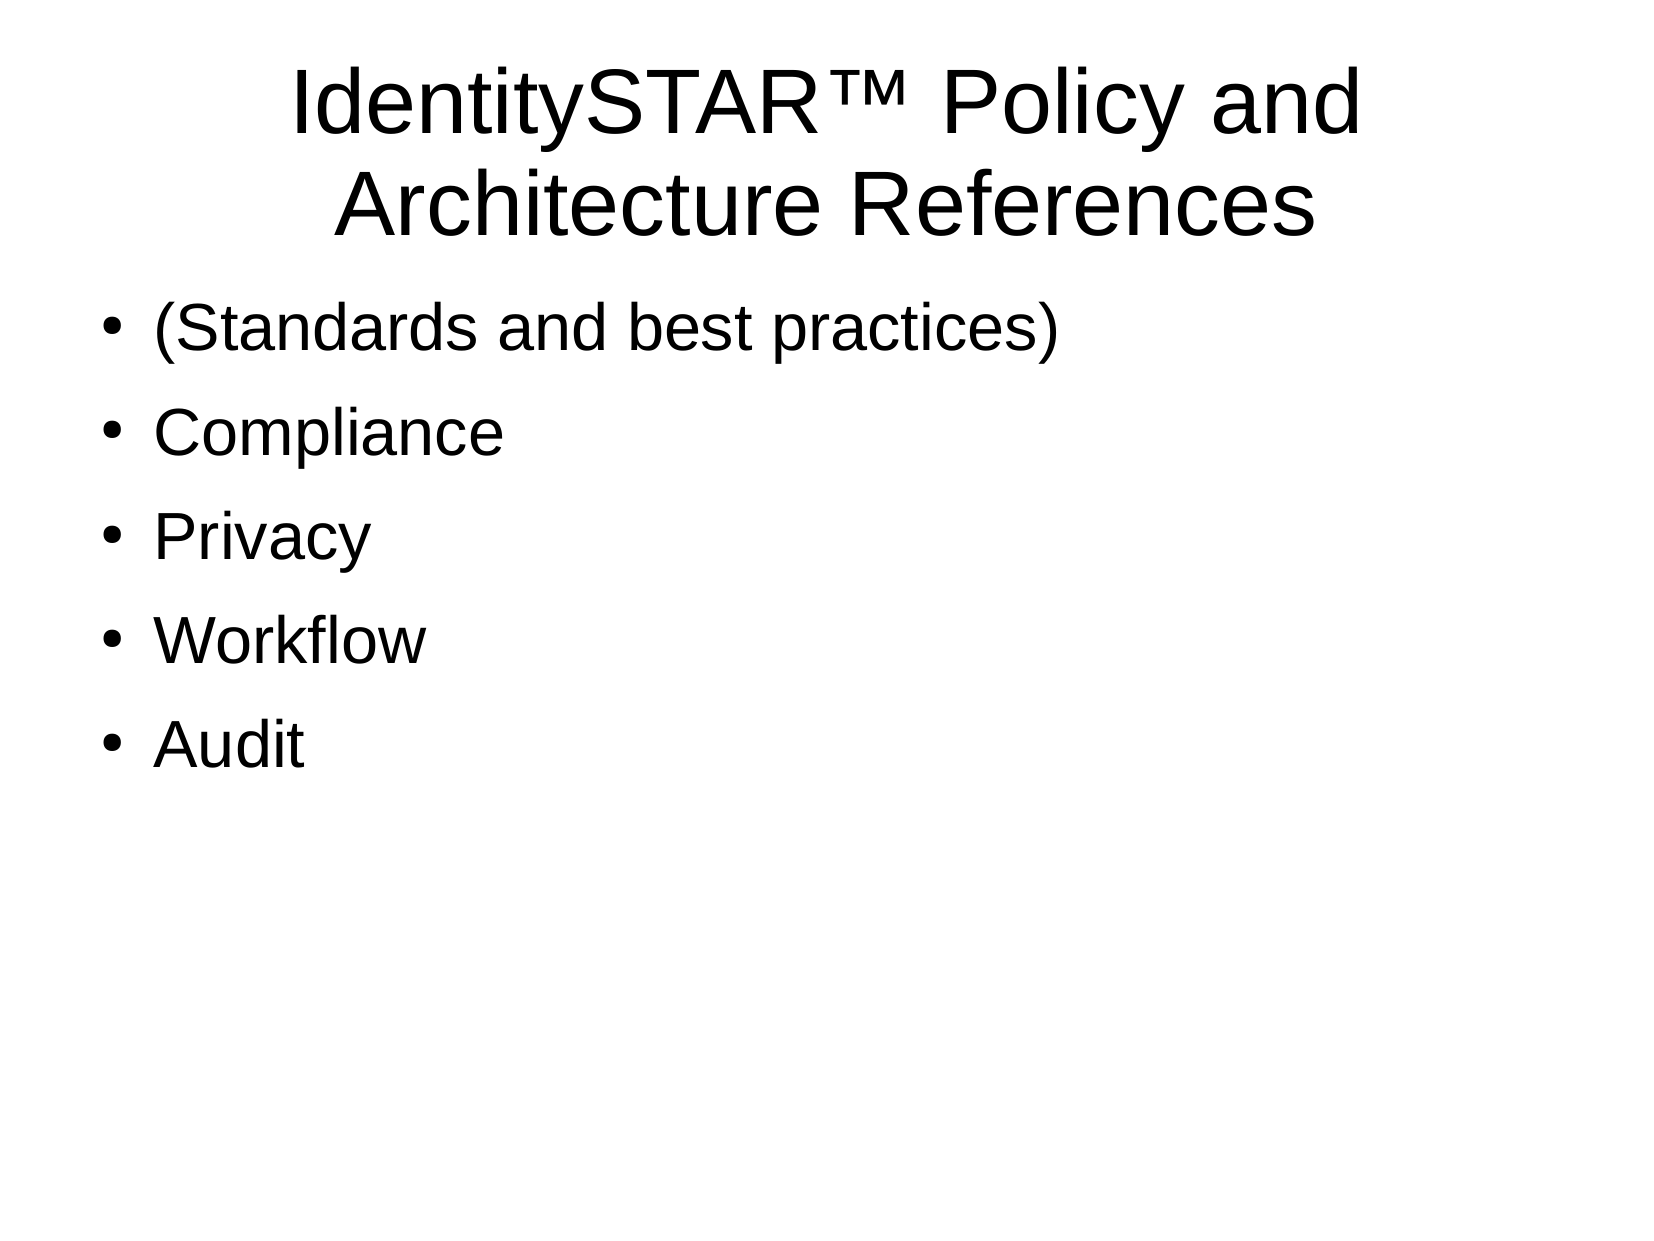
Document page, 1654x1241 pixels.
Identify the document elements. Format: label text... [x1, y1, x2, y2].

list (Standards and best practices) Compliance Privacy Workflow Audit [82, 290, 1571, 1109]
title IdentitySTAR™ Policy and Architecture References [82, 49, 1571, 257]
